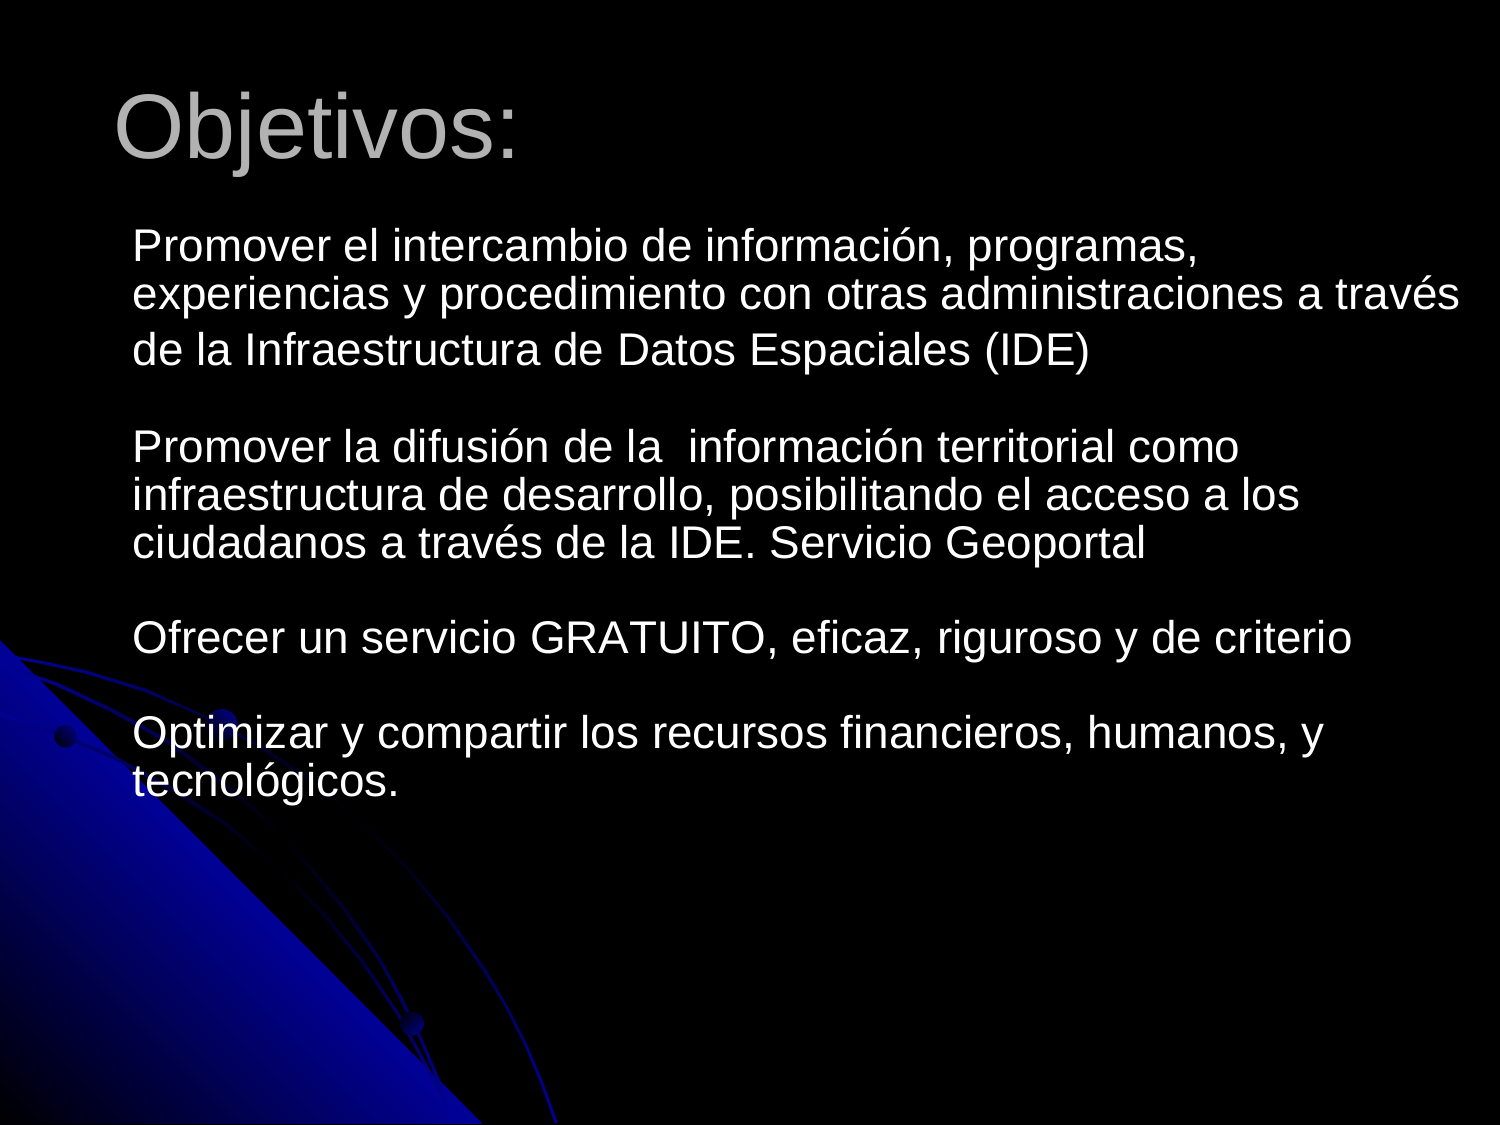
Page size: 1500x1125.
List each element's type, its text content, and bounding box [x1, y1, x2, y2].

title Objetivos: [73, 33, 1424, 221]
text_box Promover el intercambio de información, programas, experiencias y procedimiento con otras administraciones a través de la Infraestructura de Datos Espaciales (IDE)‏ Promover la difusión de la información territorial como infraestructura de desarrollo, posibilitando el acceso a los ciudadanos a través de la IDE. Servicio Geoportal Ofrecer un servicio GRATUITO, eficaz, riguroso y de criterio Optimizar y compartir los recursos financieros, humanos, y tecnológicos. [118, 216, 1477, 955]
